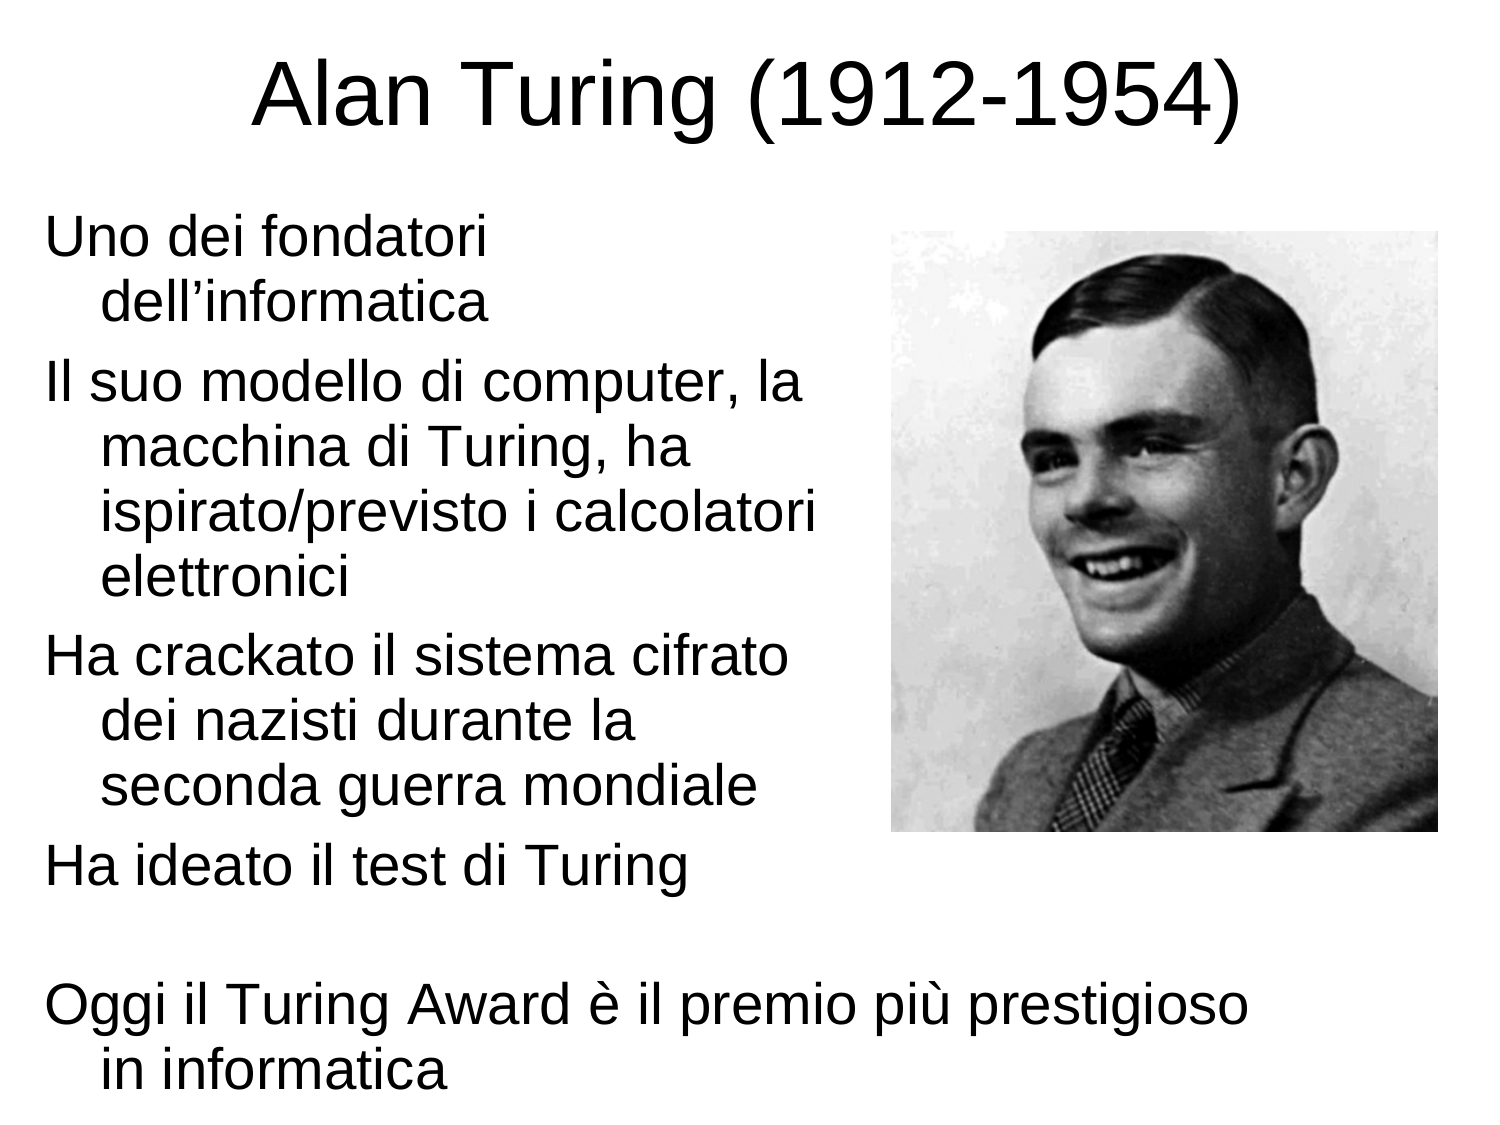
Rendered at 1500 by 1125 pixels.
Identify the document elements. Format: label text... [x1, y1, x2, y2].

list Uno dei fondatori dell’informatica Il suo modello di computer, la macchina di Turing, ha ispirato/previsto i calcolatori elettronici Ha crackato il sistema cifrato dei nazisti durante la seconda guerra mondiale Ha ideato il test di Turing [29, 196, 880, 964]
title Alan Turing (1912-1954) [73, 0, 1424, 188]
picture [891, 231, 1438, 832]
text_box Oggi il Turing Award è il premio più prestigioso in informatica [29, 964, 1317, 1125]
